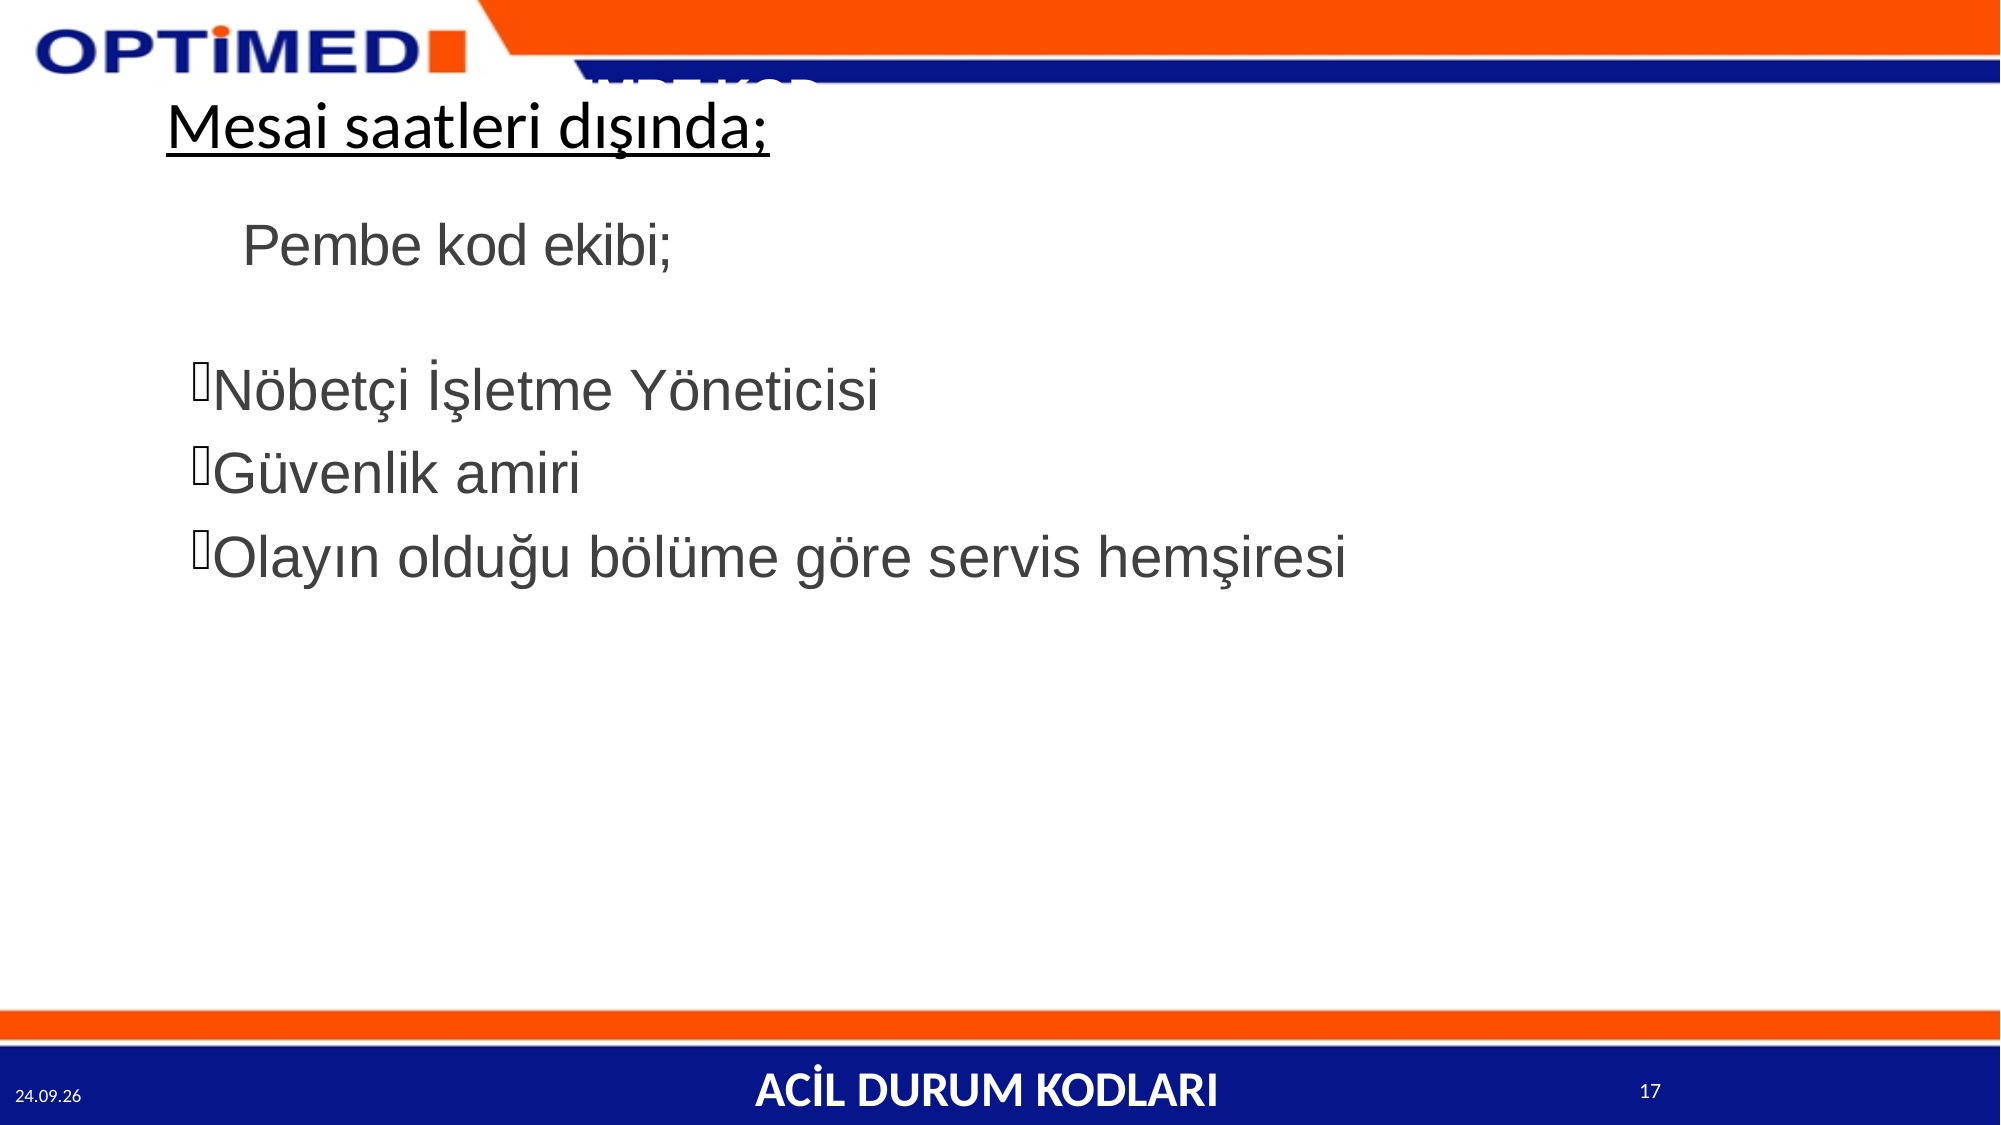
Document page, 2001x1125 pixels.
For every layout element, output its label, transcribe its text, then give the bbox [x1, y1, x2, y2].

picture [0, 0, 2000, 1125]
title PEMBE KOD [515, 7, 1961, 62]
picture [966, 529, 1034, 596]
text_box Pembe kod ekibi; [227, 101, 1689, 285]
text_box [0, 255, 1977, 1120]
text_box ACİL DURUM KODLARI [350, 1049, 1625, 1125]
text_box 12.10.2021 [0, 1065, 350, 1125]
text_box Nöbetçi İşletme Yöneticisi Güvenlik amiri Olayın olduğu bölüme göre servis hemşiresi [191, 352, 1654, 972]
text_box Mesai saatleri dışında; [151, 74, 846, 171]
